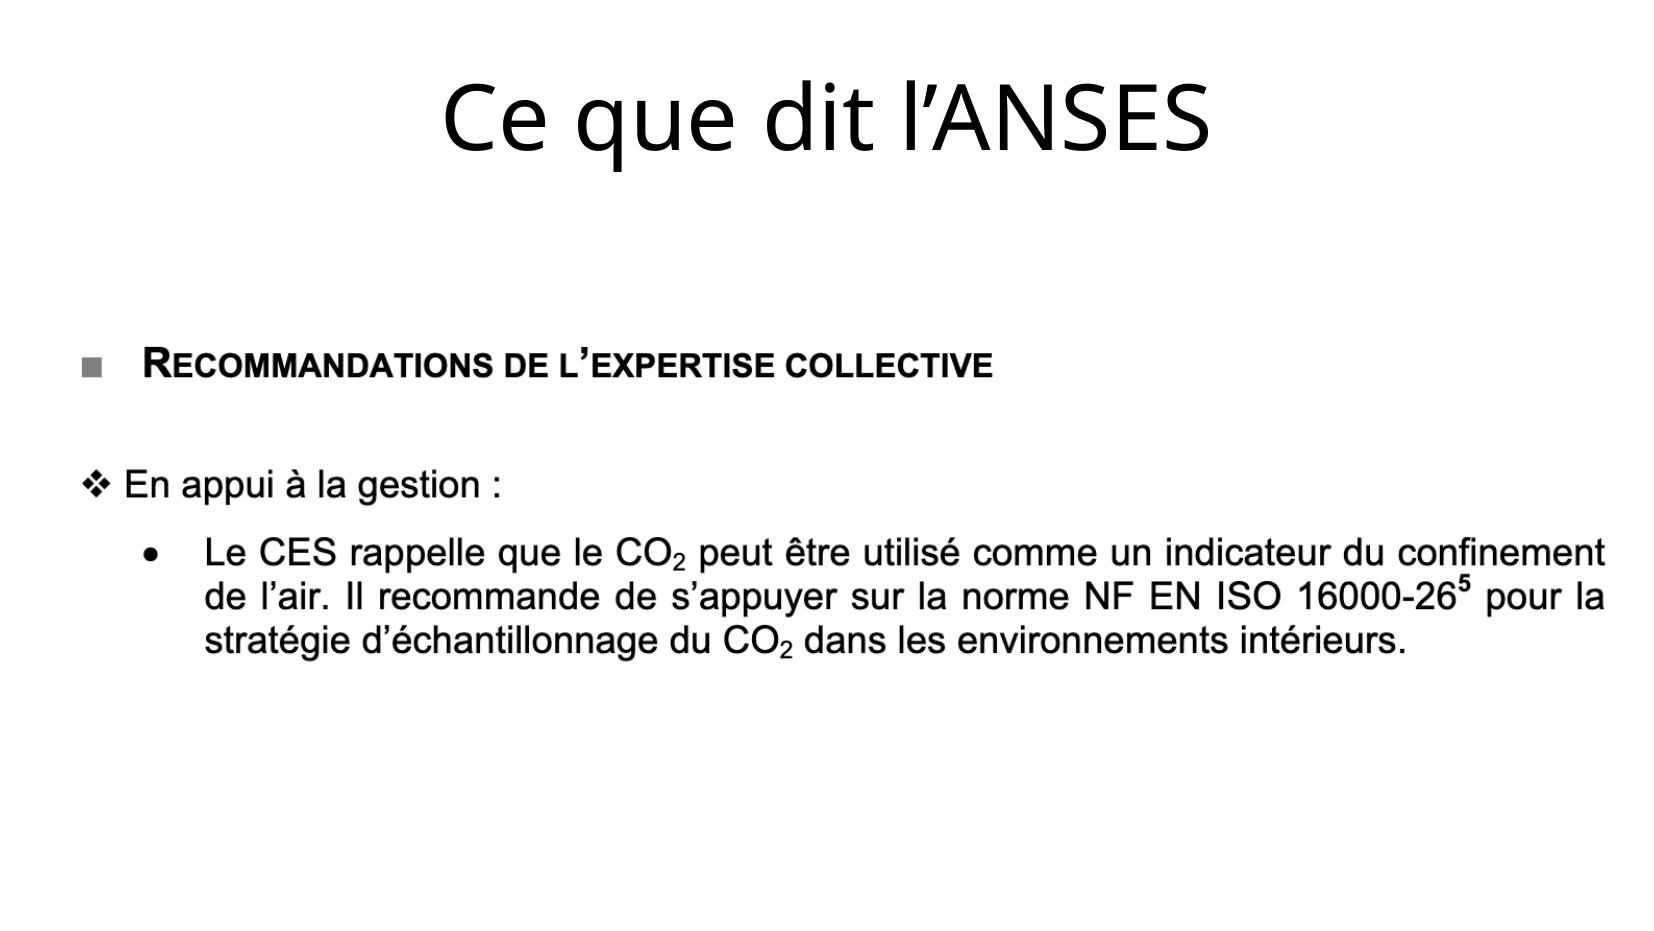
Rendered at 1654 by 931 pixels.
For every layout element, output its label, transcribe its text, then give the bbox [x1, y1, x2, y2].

title Ce que dit l’ANSES [82, 37, 1571, 193]
picture [59, 324, 1641, 673]
